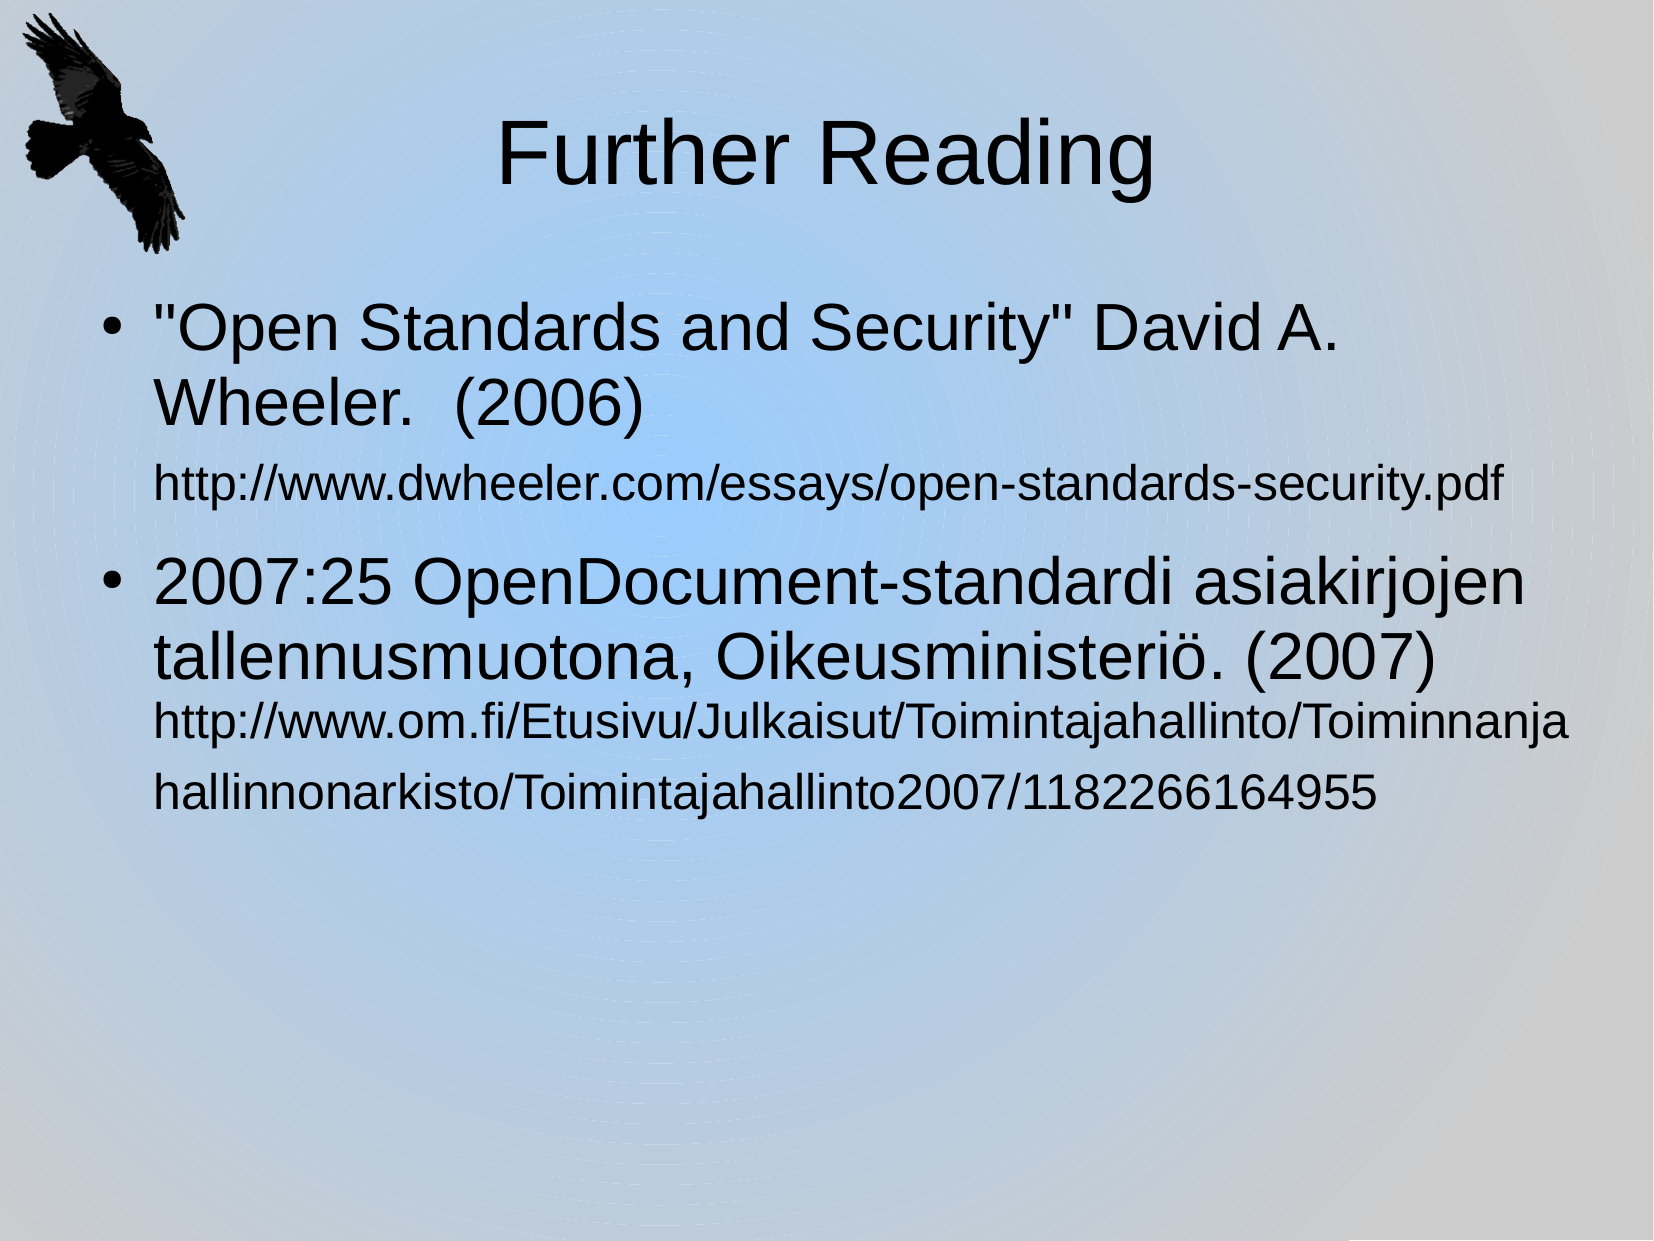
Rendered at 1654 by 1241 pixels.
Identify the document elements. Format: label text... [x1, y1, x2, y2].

list "Open Standards and Security" David A. Wheeler. (2006) http://www.dwheeler.com/essays/open-standards-security.pdf 2007:25 OpenDocument-standardi asiakirjojen tallennusmuotona, Oikeusministeriö. (2007) http://www.om.fi/Etusivu/Julkaisut/Toimintajahallinto/Toiminnanjahallinnonarkisto/Toimintajahallinto2007/1182266164955 [82, 290, 1571, 1109]
picture [11, 12, 188, 256]
title Further Reading [82, 49, 1571, 257]
